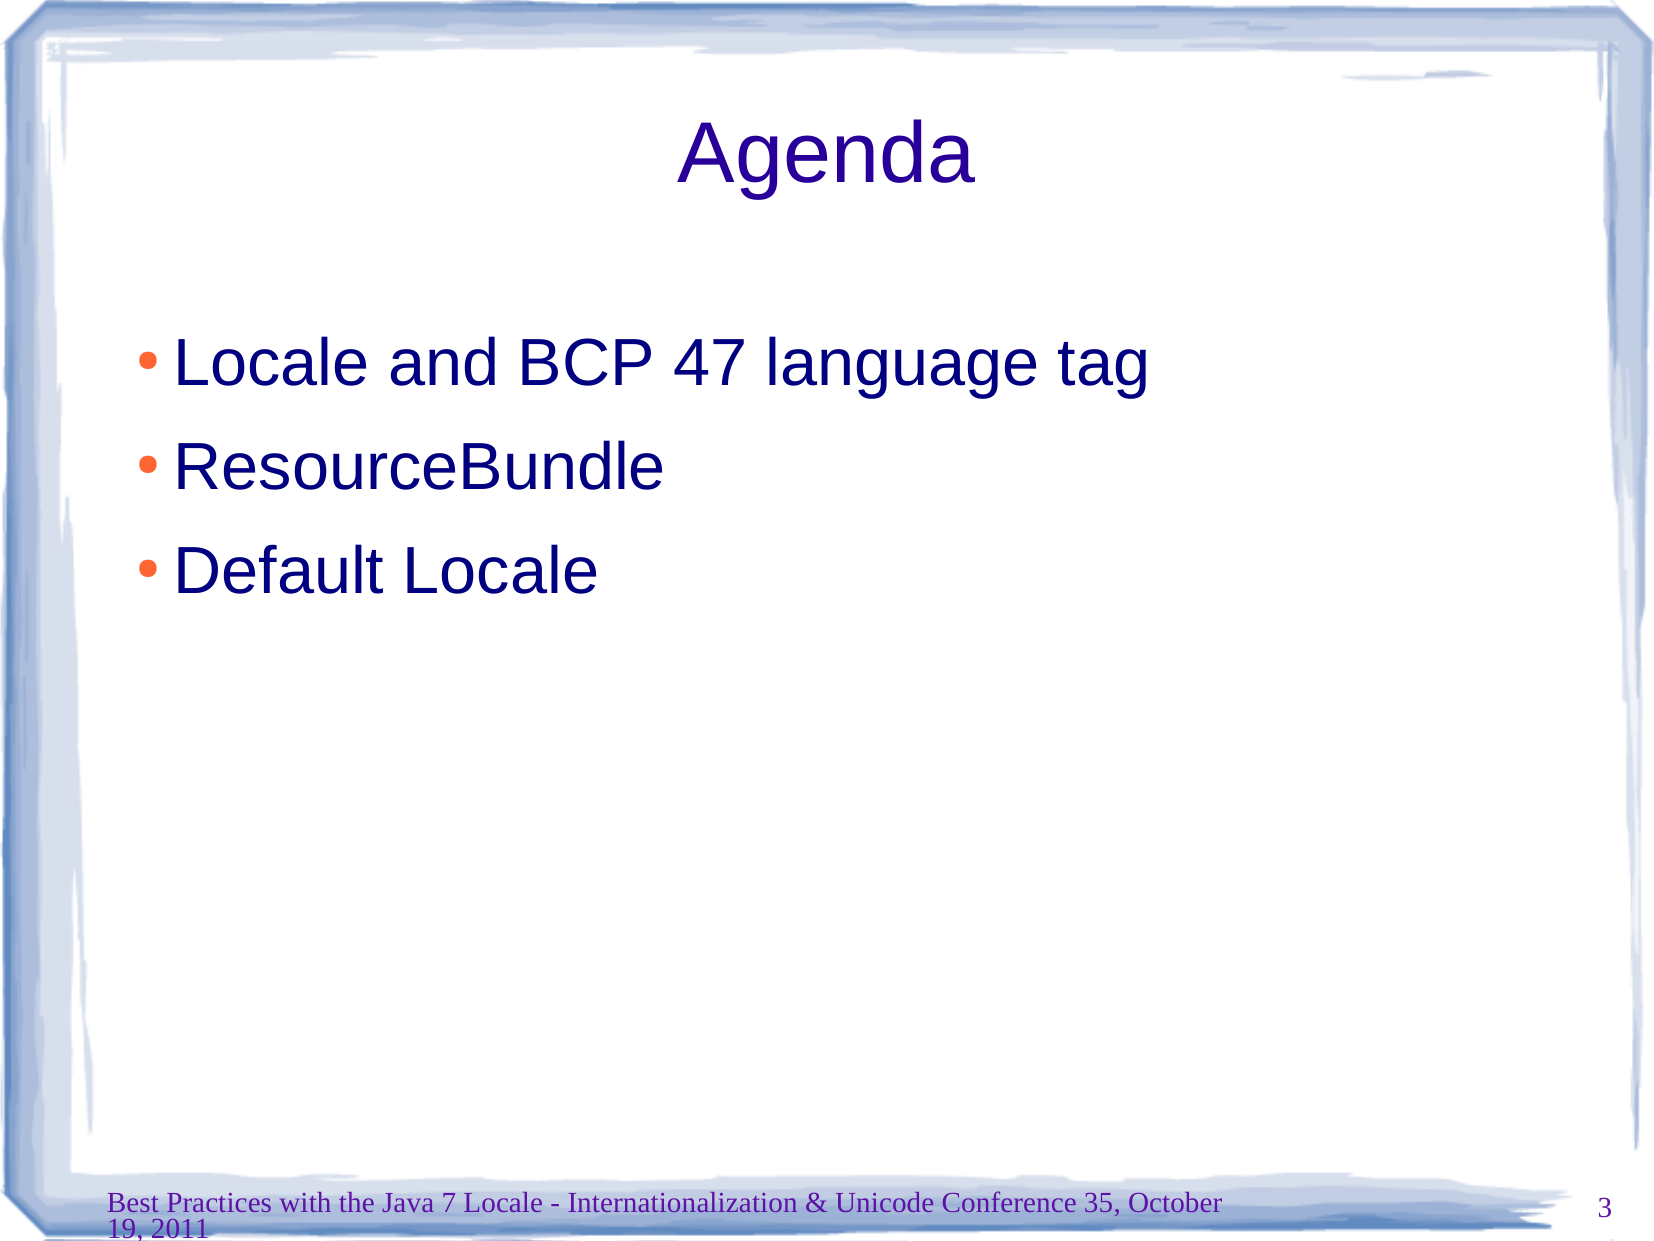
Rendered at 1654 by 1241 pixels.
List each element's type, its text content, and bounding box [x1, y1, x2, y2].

title Agenda [82, 49, 1571, 257]
list Locale and BCP 47 language tag ResourceBundle Default Locale [118, 324, 1571, 1144]
picture [0, 0, 1654, 1241]
